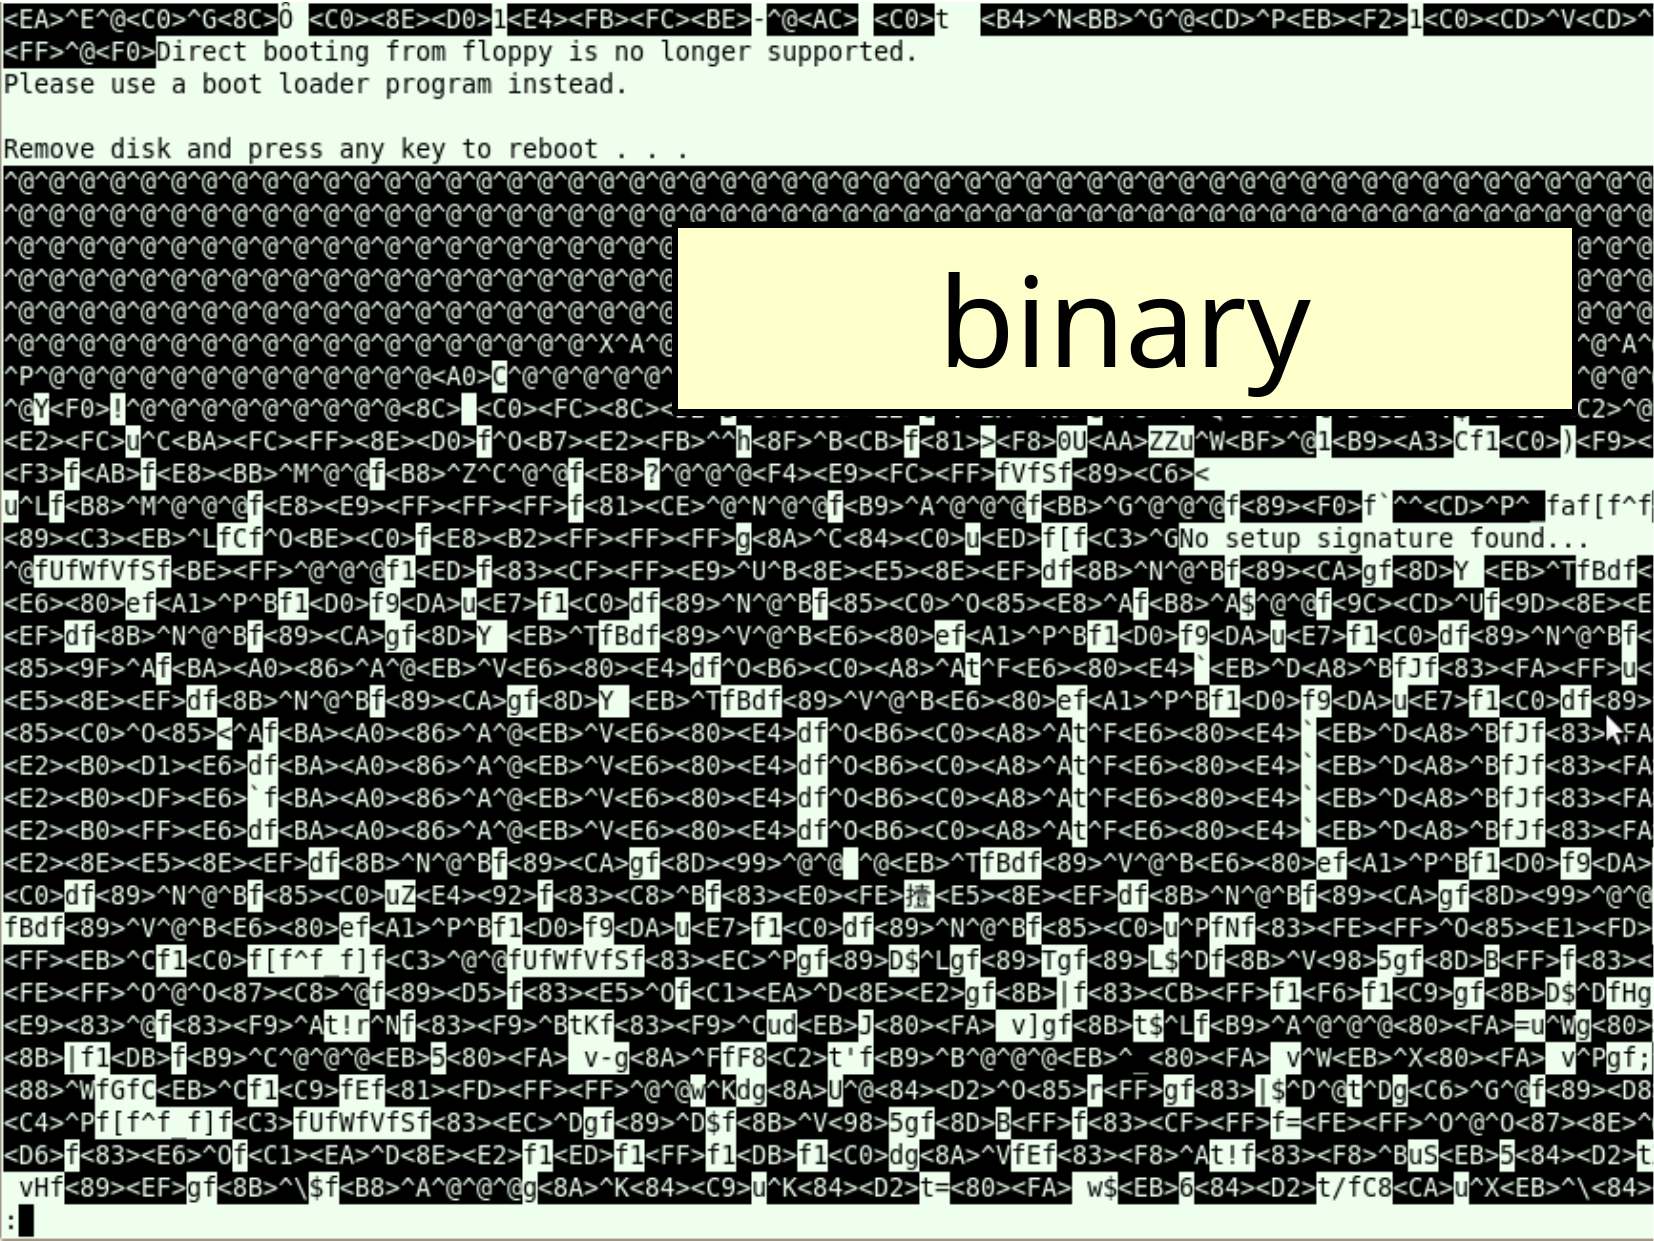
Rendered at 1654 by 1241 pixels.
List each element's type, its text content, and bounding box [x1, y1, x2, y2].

picture [0, 2, 1654, 1241]
text_box binary [674, 225, 1576, 413]
